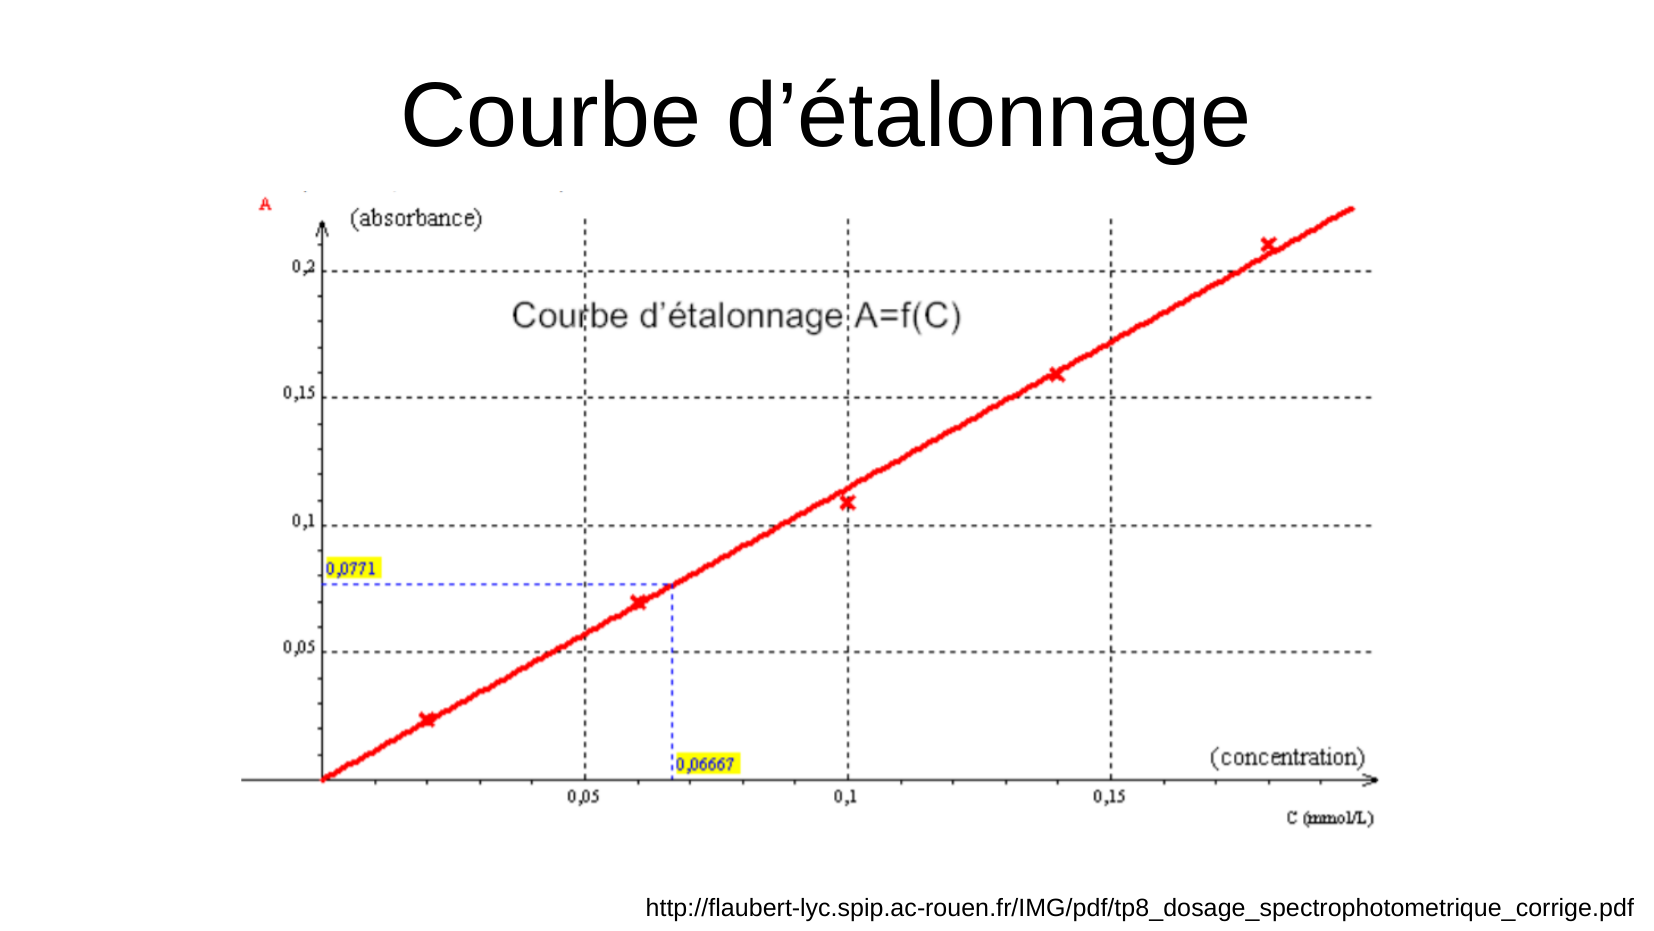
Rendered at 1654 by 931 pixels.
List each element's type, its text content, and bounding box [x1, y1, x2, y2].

text_box http://flaubert-lyc.spip.ac-rouen.fr/IMG/pdf/tp8_dosage_spectrophotometrique_corrige.pdf [630, 885, 1654, 931]
picture [222, 191, 1418, 839]
title Courbe d’étalonnage [82, 37, 1571, 193]
